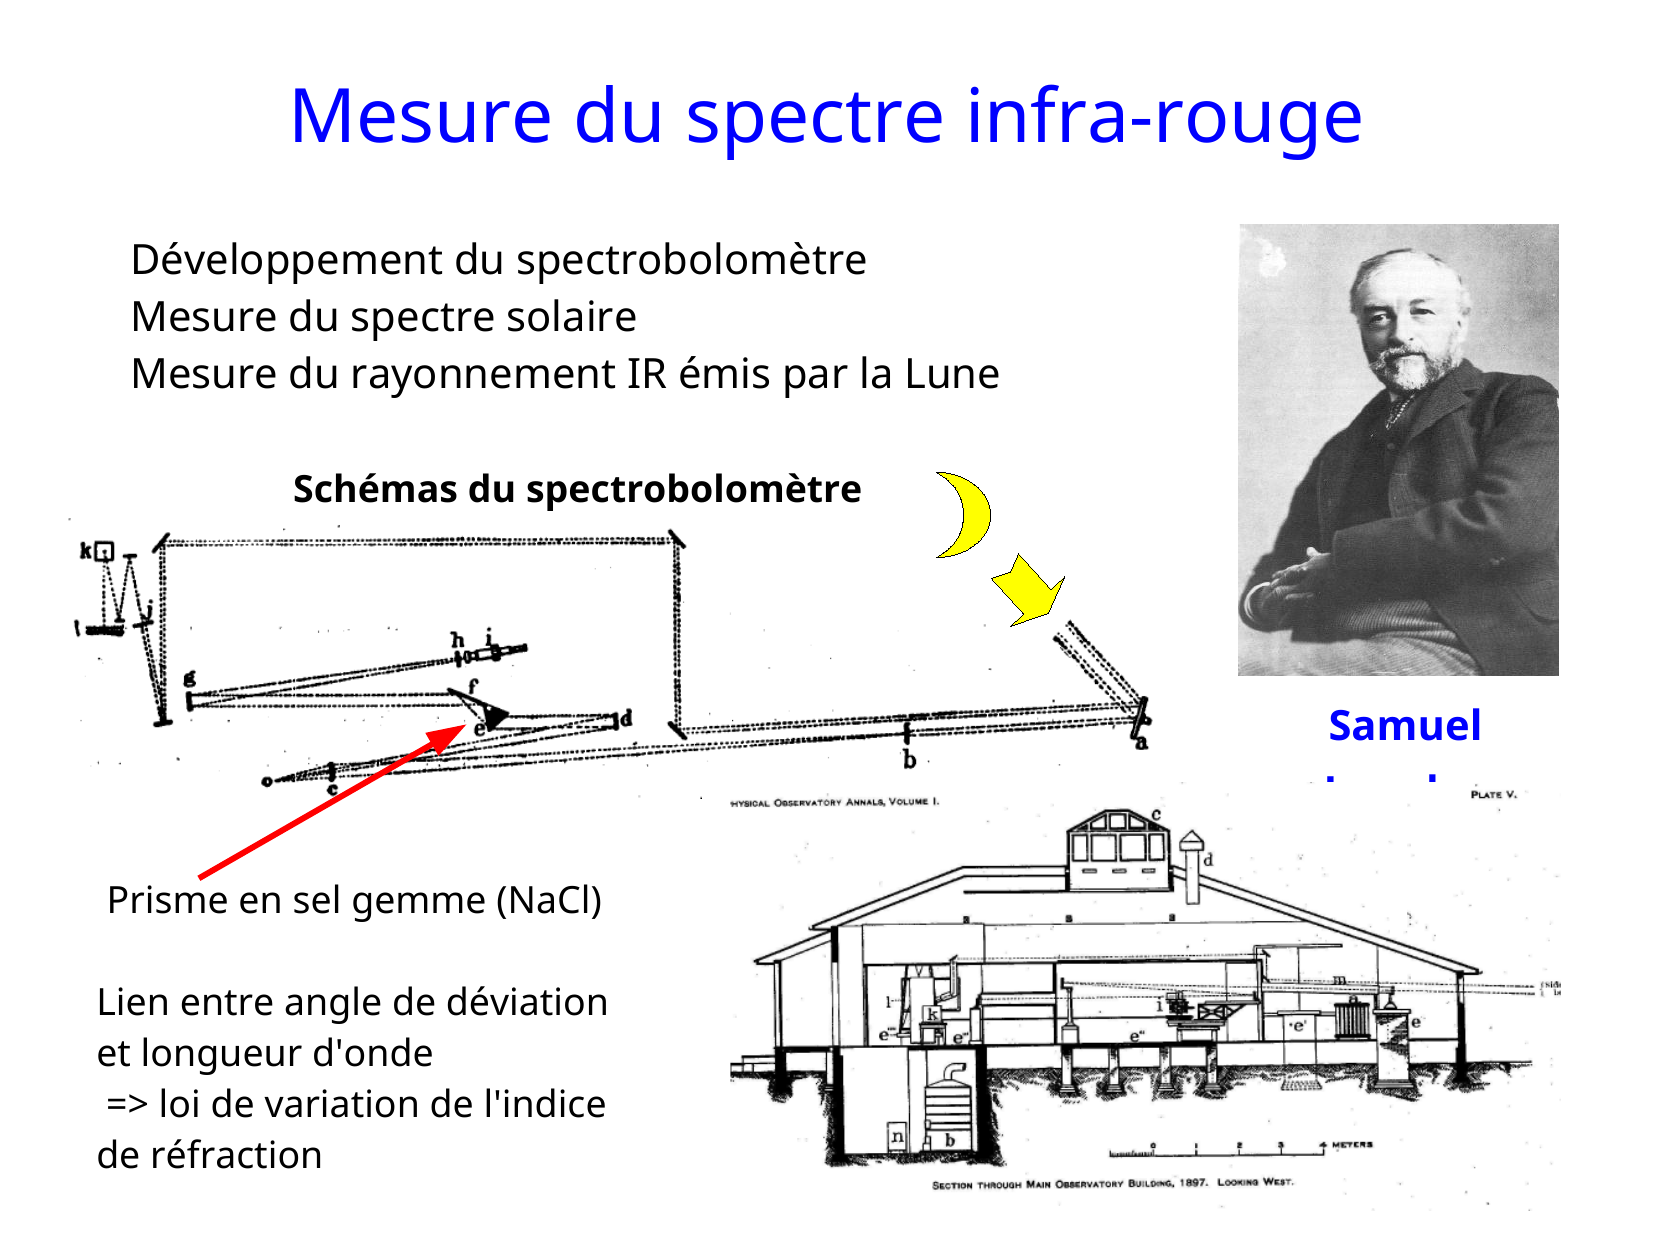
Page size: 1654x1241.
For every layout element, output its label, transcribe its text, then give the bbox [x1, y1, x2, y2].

text_box Développement du spectrobolomètre Mesure du spectre solaire Mesure du rayonnement IR émis par la Lune [80, 165, 1222, 395]
text_box Samuel Langley (1834-1906) [1228, 679, 1583, 817]
title Mesure du spectre infra-rouge [82, 21, 1571, 206]
text_box Prisme en sel gemme (NaCl) Lien entre angle de déviation et longueur d'onde => loi de variation de l'indice de réfraction [81, 865, 628, 1184]
text_box [991, 553, 1065, 627]
text_box Schémas du spectrobolomètre [100, 454, 1056, 523]
text_box [936, 472, 991, 558]
picture [62, 518, 1582, 1211]
picture [1238, 224, 1559, 676]
